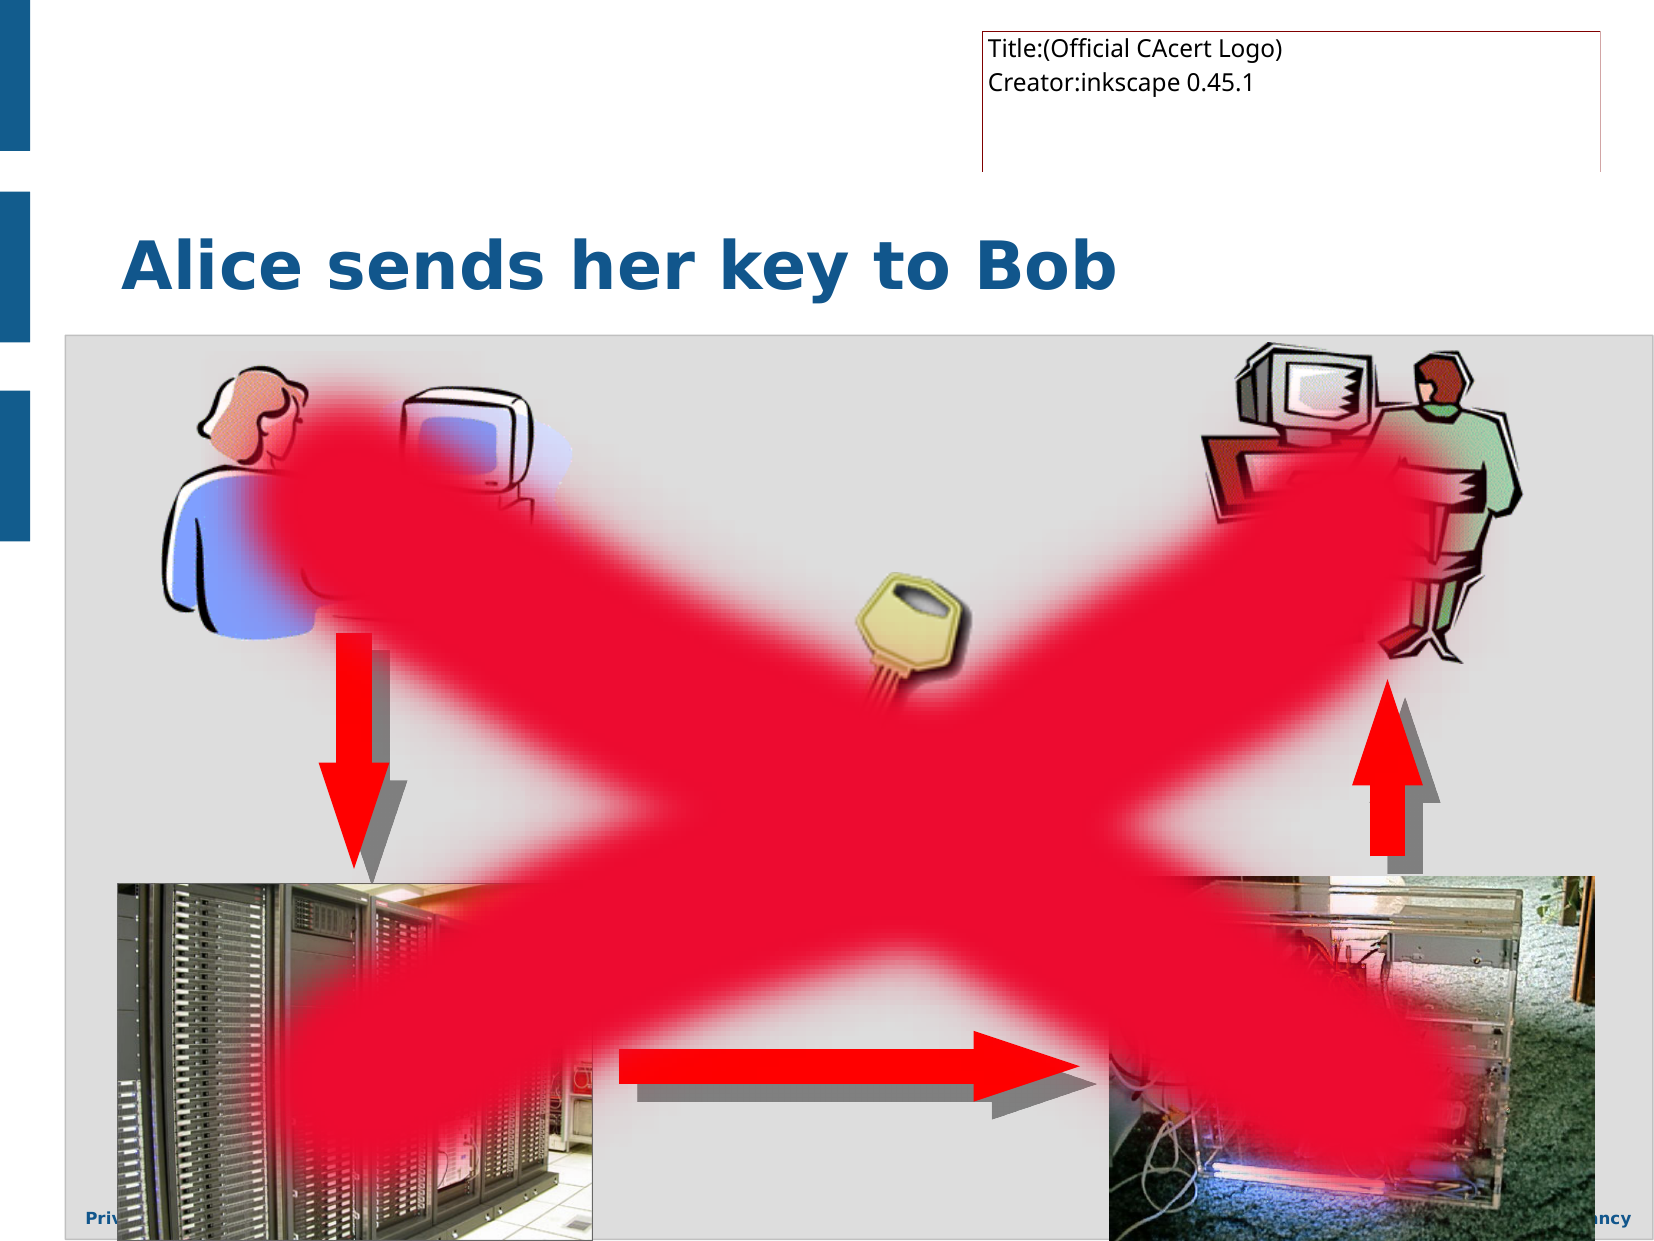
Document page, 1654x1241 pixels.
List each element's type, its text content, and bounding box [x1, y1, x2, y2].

title Alice sends her key to Bob [121, 206, 1533, 326]
picture [117, 342, 1595, 1241]
